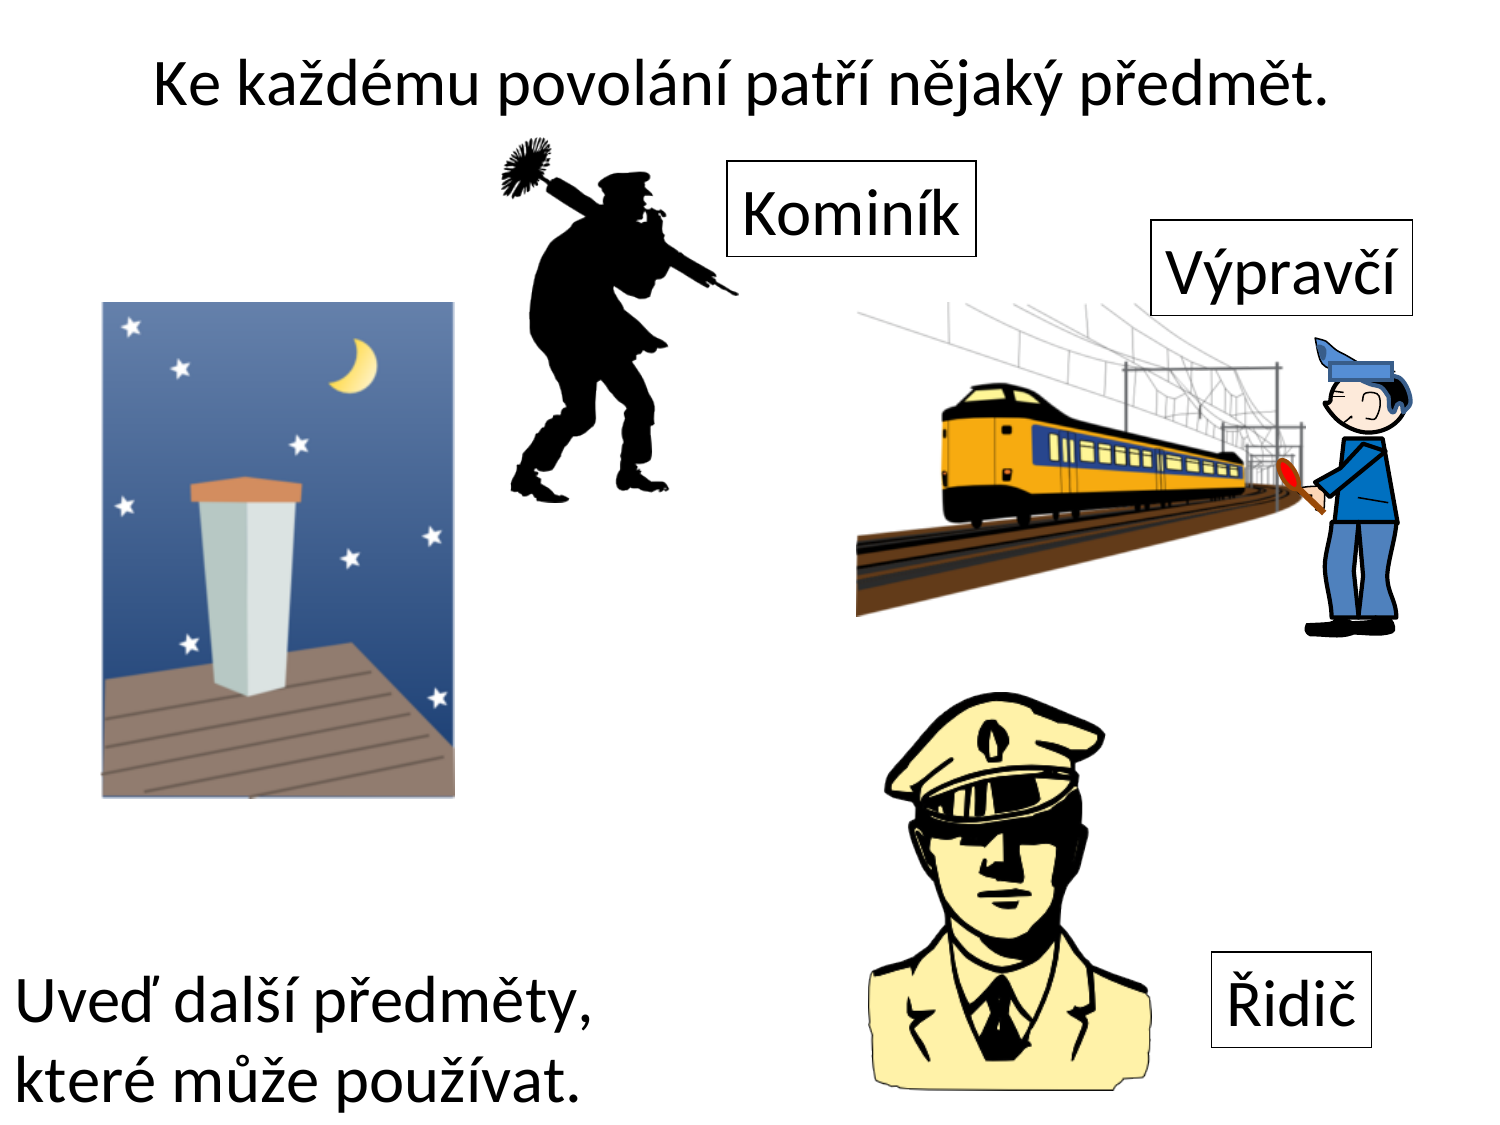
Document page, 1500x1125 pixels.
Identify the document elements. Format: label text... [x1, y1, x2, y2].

picture [856, 302, 1306, 617]
text_box [1278, 460, 1299, 490]
picture [501, 137, 739, 503]
picture [100, 302, 455, 799]
picture [868, 692, 1152, 1091]
text_box Ke každému povolání patří nějaký předmět. [139, 30, 1347, 127]
text_box Kominík [727, 160, 976, 257]
text_box [1315, 337, 1411, 433]
text_box [1303, 438, 1398, 637]
text_box Uveď další předměty, které může používat. [0, 948, 610, 1124]
text_box Výpravčí [1150, 219, 1413, 316]
text_box Řidič [1211, 952, 1372, 1048]
